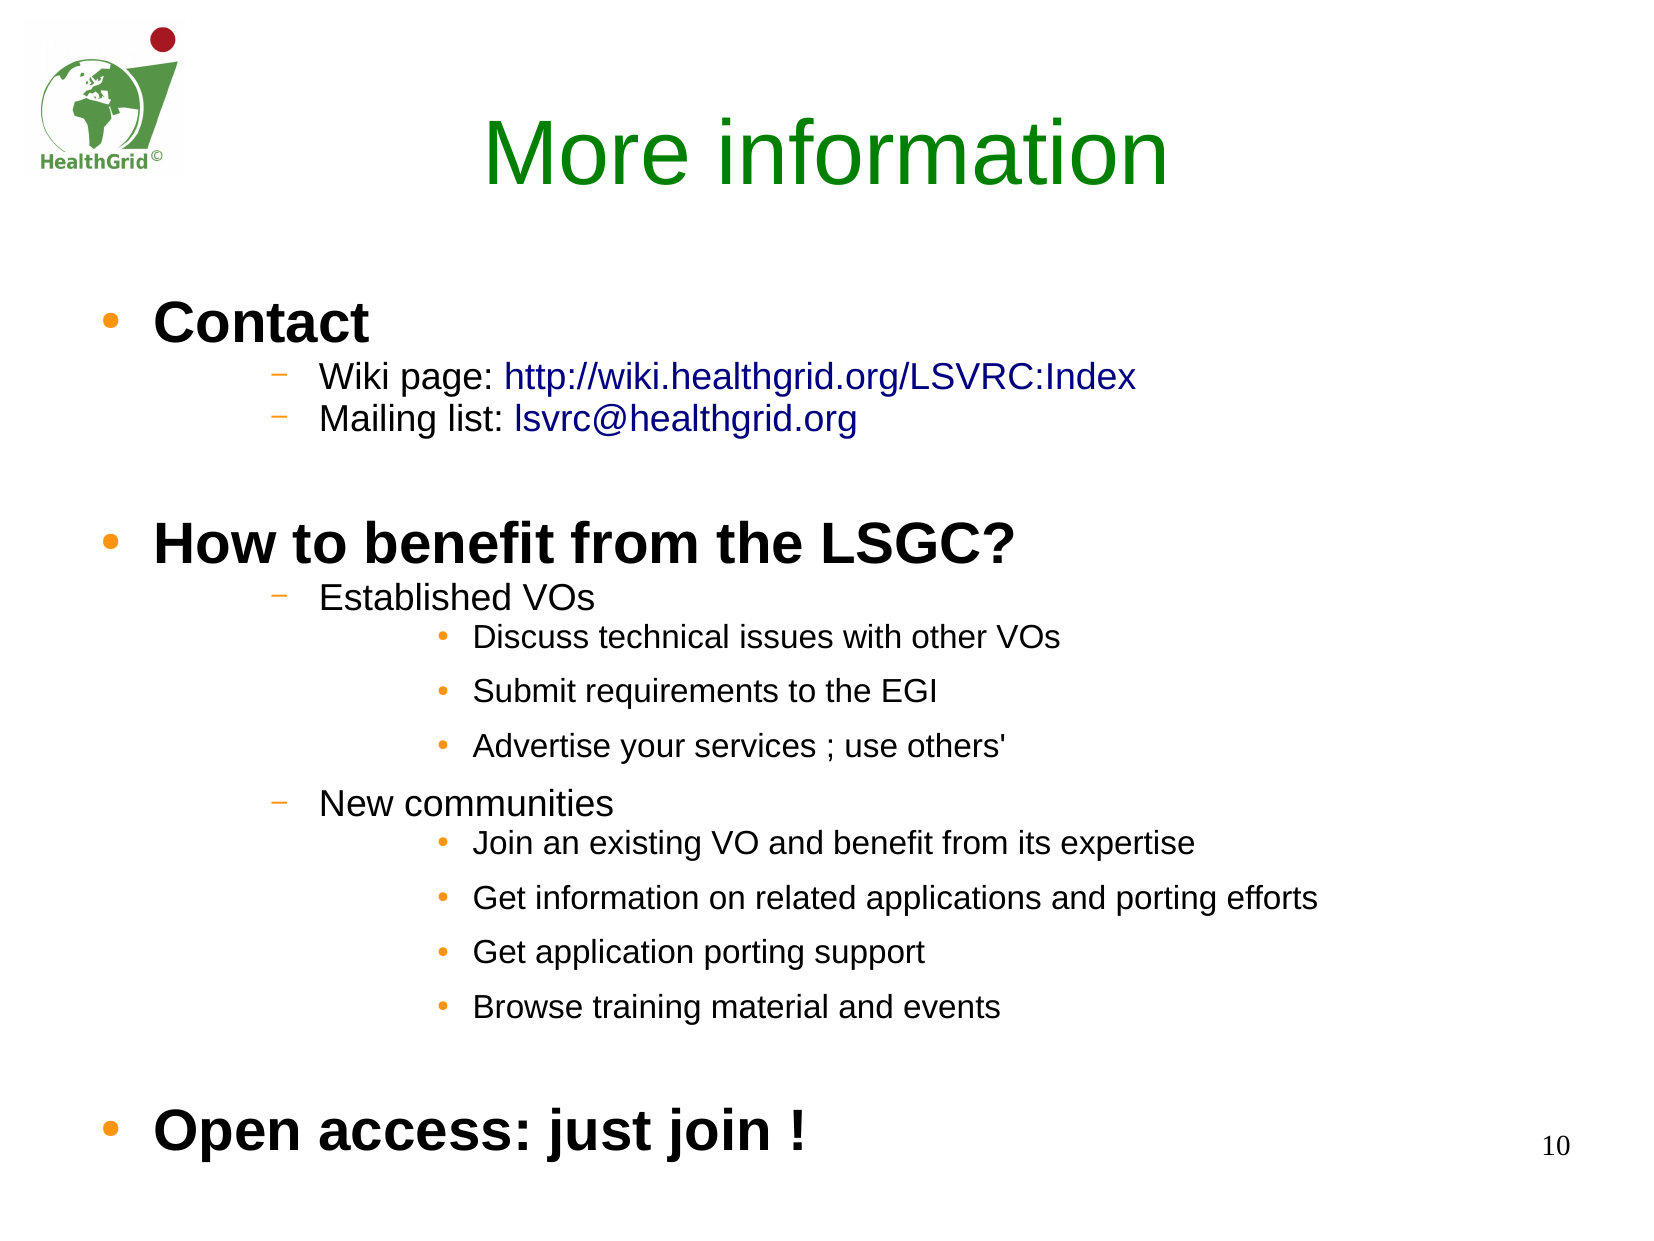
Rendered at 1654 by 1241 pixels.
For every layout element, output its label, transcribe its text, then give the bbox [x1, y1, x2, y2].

list Contact Wiki page: http://wiki.healthgrid.org/LSVRC:Index Mailing list: lsvrc@healthgrid.org How to benefit from the LSGC? Established VOs Discuss technical issues with other VOs Submit requirements to the EGI Advertise your services ; use others' New communities Join an existing VO and benefit from its expertise Get information on related applications and porting efforts Get application porting support Browse training material and events Open access: just join ! [82, 290, 1571, 1163]
picture [25, 19, 186, 176]
title More information [82, 56, 1571, 250]
